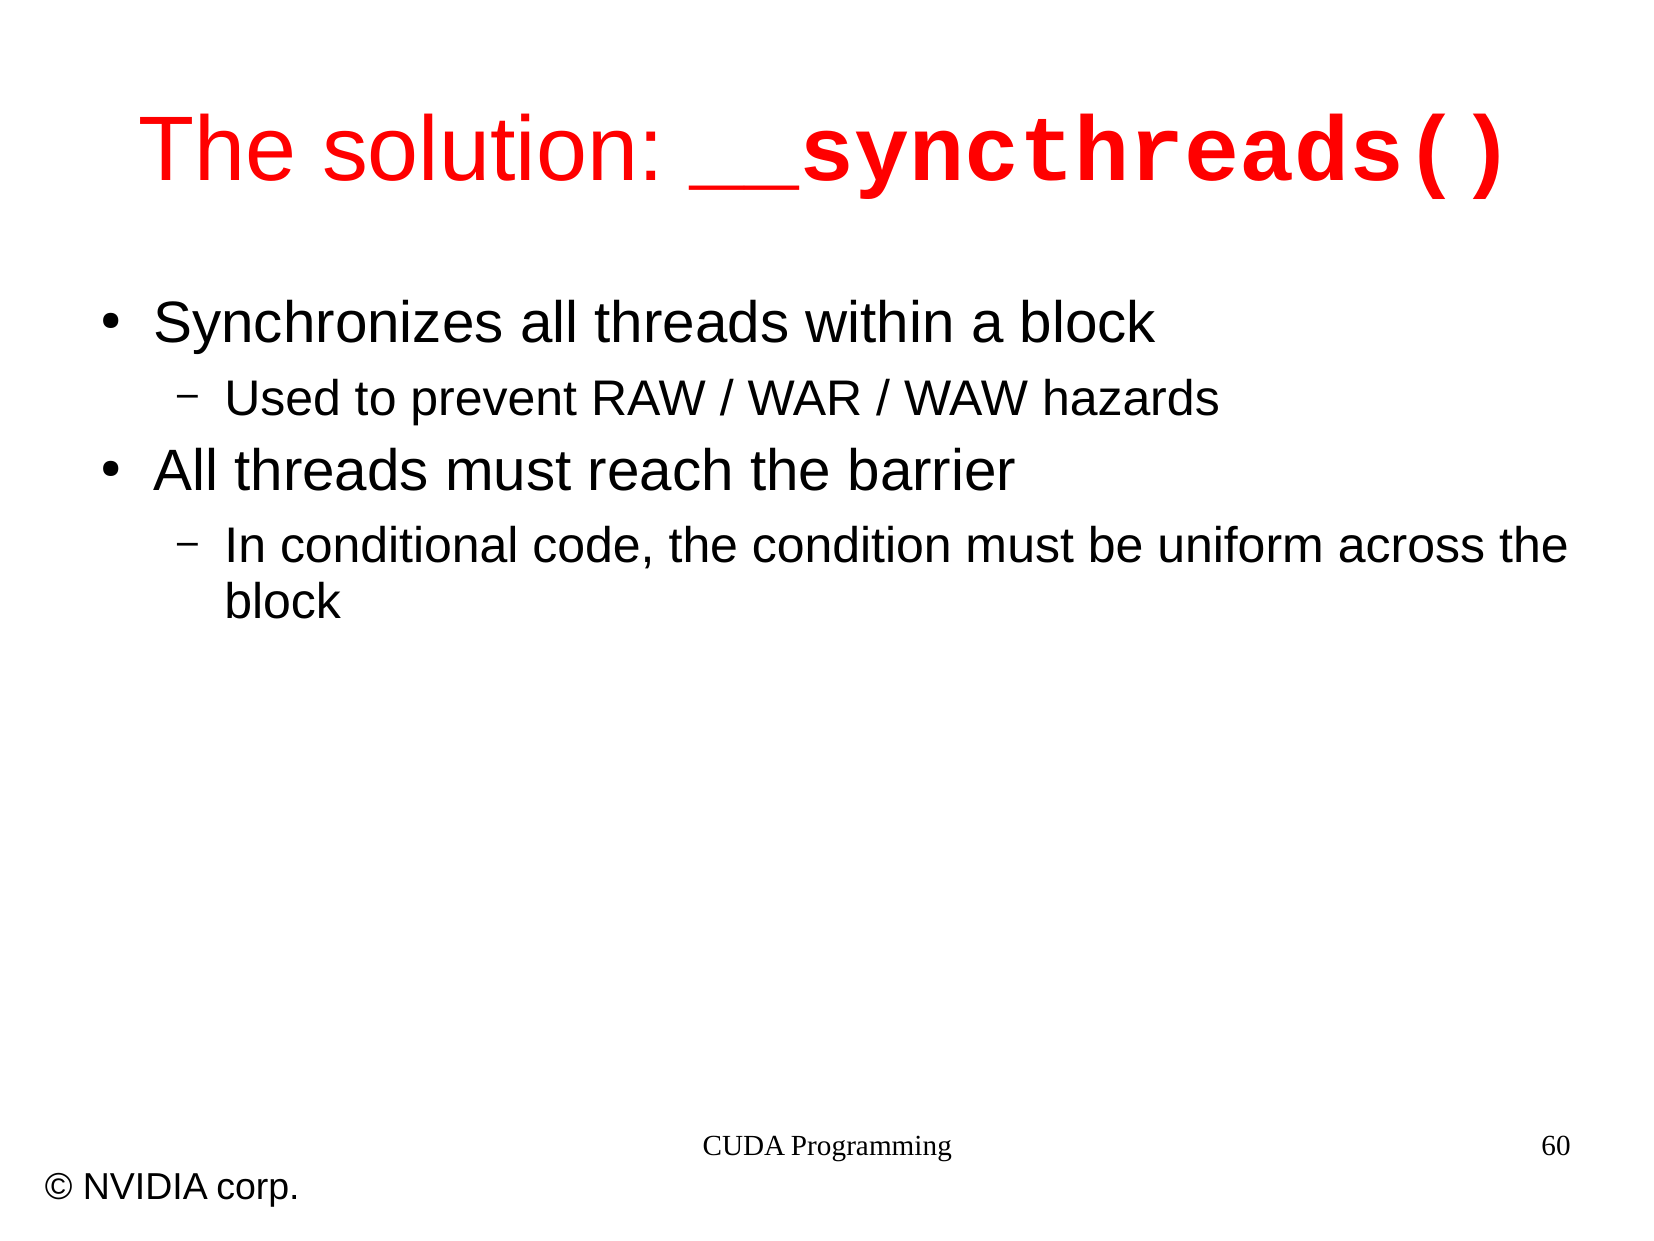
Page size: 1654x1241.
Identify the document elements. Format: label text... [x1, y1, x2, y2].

title The solution: __syncthreads() [82, 49, 1571, 257]
text_box © NVIDIA corp. [30, 1158, 331, 1216]
list Synchronizes all threads within a block Used to prevent RAW / WAR / WAW hazards All threads must reach the barrier In conditional code, the condition must be uniform across the block [82, 290, 1571, 632]
